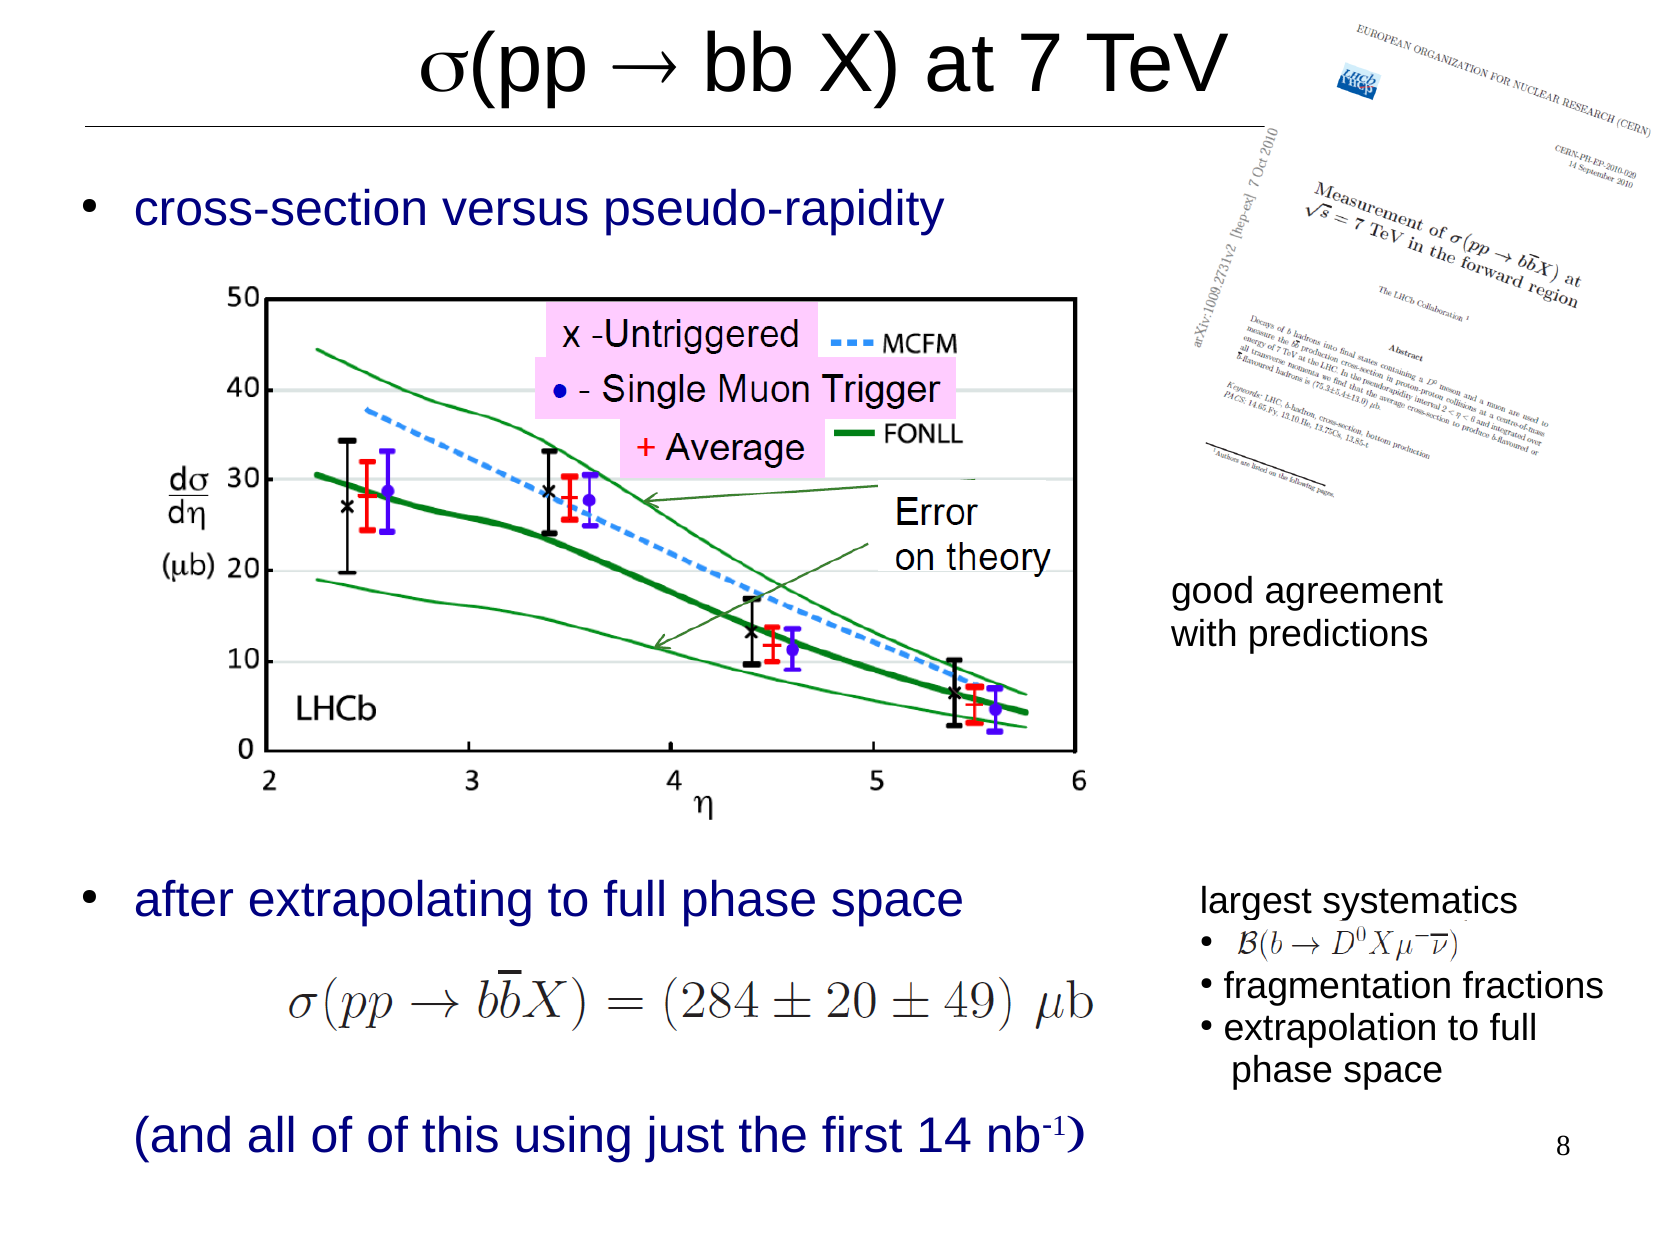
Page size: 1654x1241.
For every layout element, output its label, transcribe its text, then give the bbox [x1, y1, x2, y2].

picture [1230, 920, 1467, 968]
list cross-section versus pseudo-rapidity [62, 179, 1245, 258]
title s(pp ® bb X) at 7 TeV [1328, 5, 1568, 92]
text_box largest systematics fragmentation fractions extrapolation to full phase space [1185, 872, 1620, 1098]
picture [149, 281, 1095, 828]
picture [278, 956, 1106, 1056]
title s(pp ® bb X) at 7 TeV [79, 5, 1307, 121]
list (and all of of this using just the first 14 nb-1) [63, 1106, 1552, 1185]
text_box good agreement with predictions [1156, 562, 1460, 662]
list after extrapolating to full phase space [63, 870, 1552, 949]
picture [1137, 0, 1654, 614]
